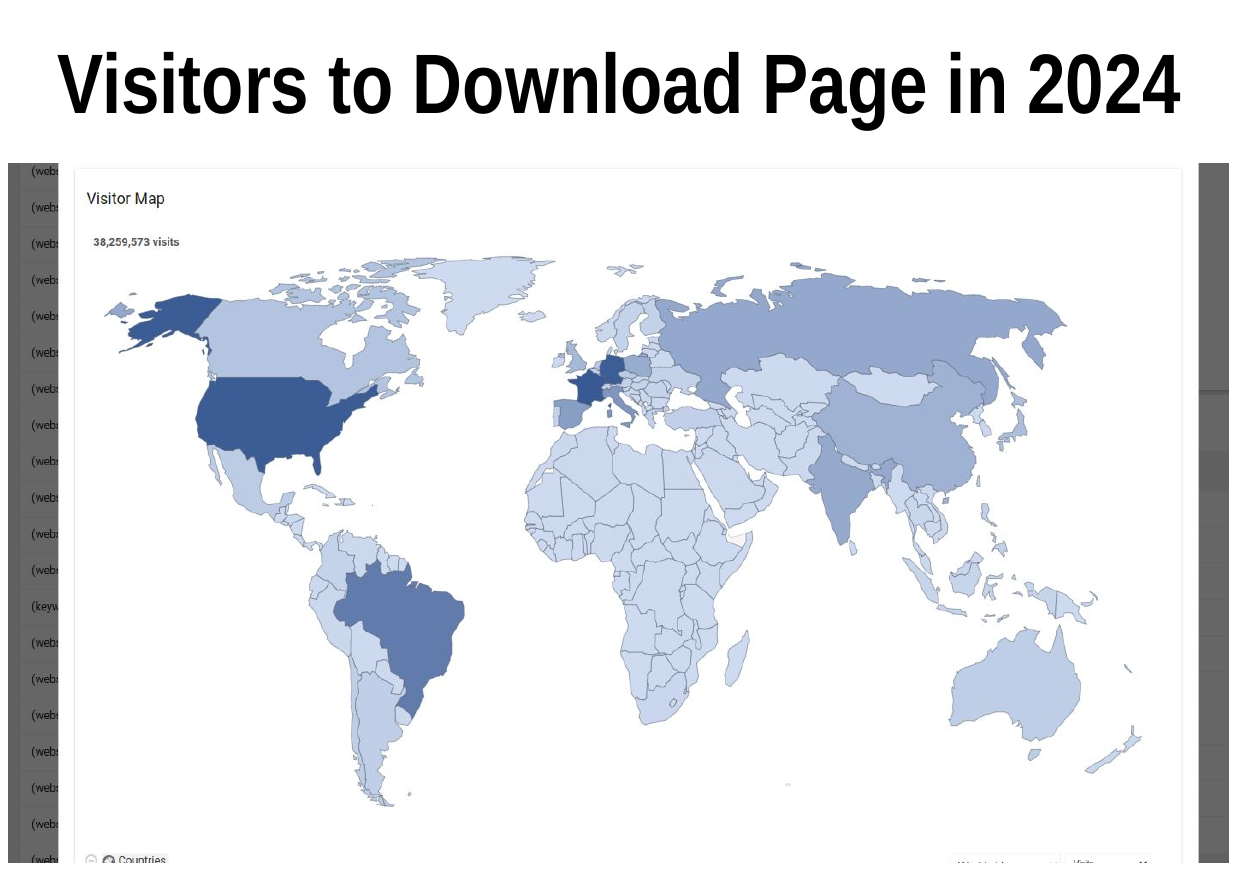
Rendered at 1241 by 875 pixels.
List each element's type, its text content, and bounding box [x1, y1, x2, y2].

picture [8, 163, 1229, 863]
title Visitors to Download Page in 2024 [11, 12, 1229, 155]
